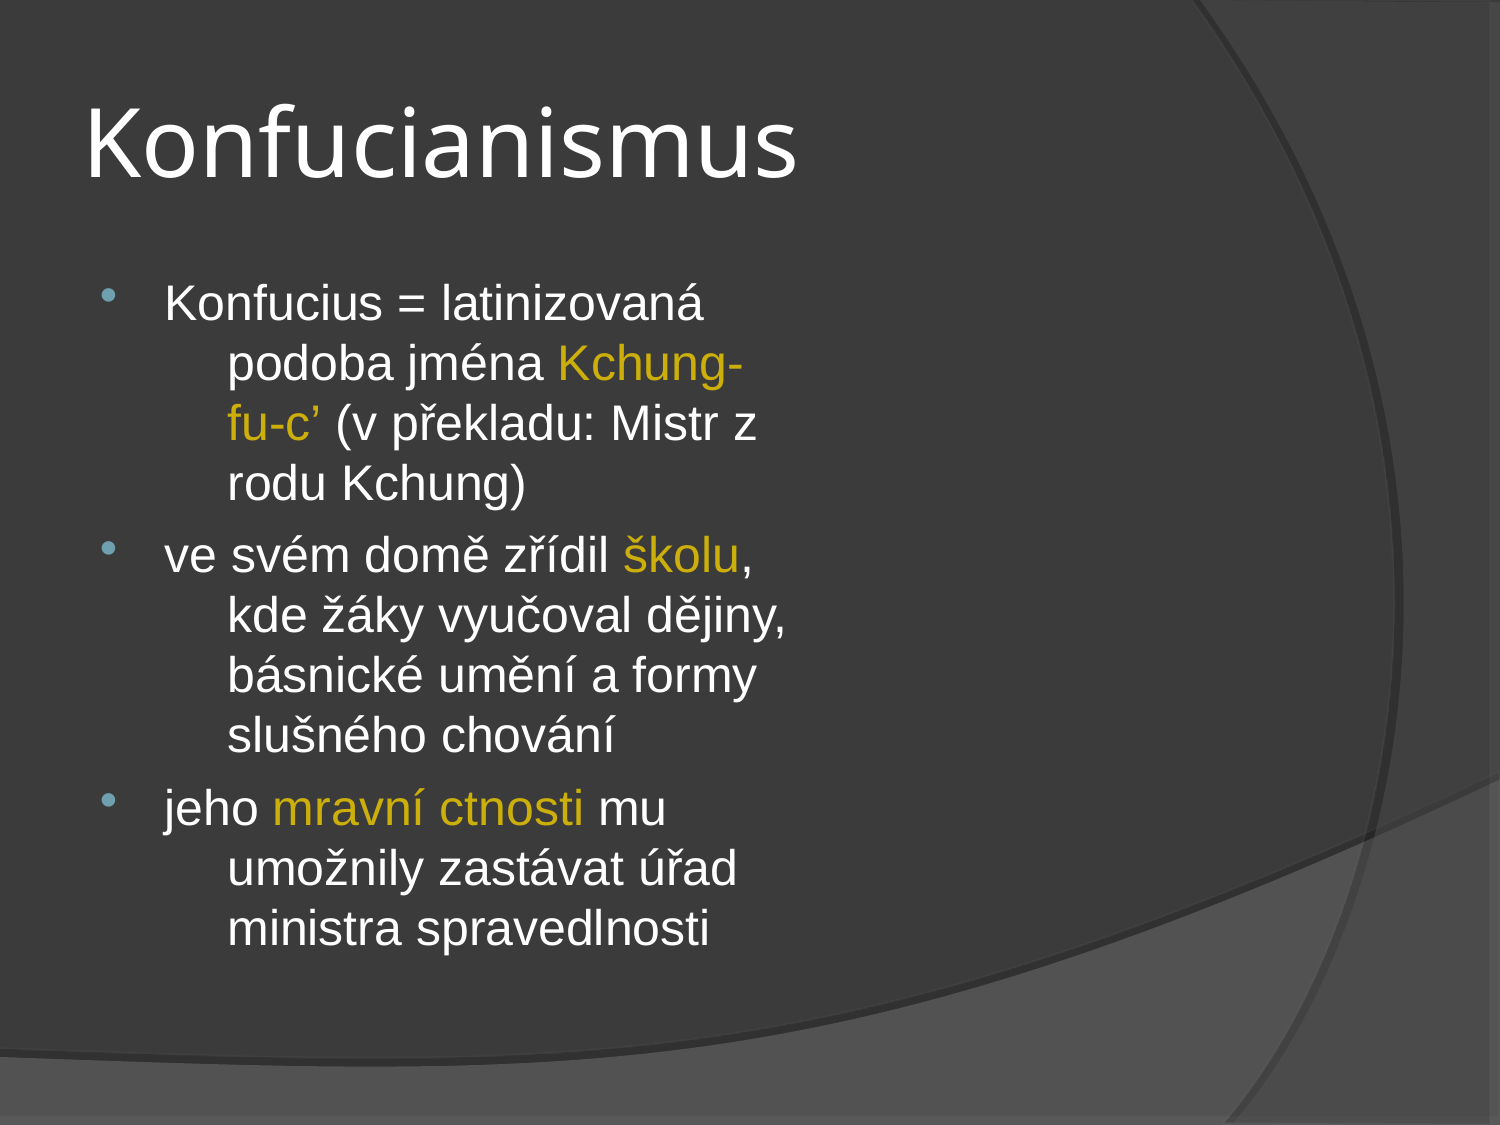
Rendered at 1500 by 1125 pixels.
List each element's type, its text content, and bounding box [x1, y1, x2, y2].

title Konfucianismus [75, 45, 1300, 233]
list Konfucius = latinizovaná podoba jména Kchung-fu-c’ (v překladu: Mistr z rodu Kchung) ve svém domě zřídil školu, kde žáky vyučoval dějiny, básnické umění a formy slušného chování jeho mravní ctnosti mu umožnily zastávat úřad ministra spravedlnosti [75, 262, 810, 1035]
